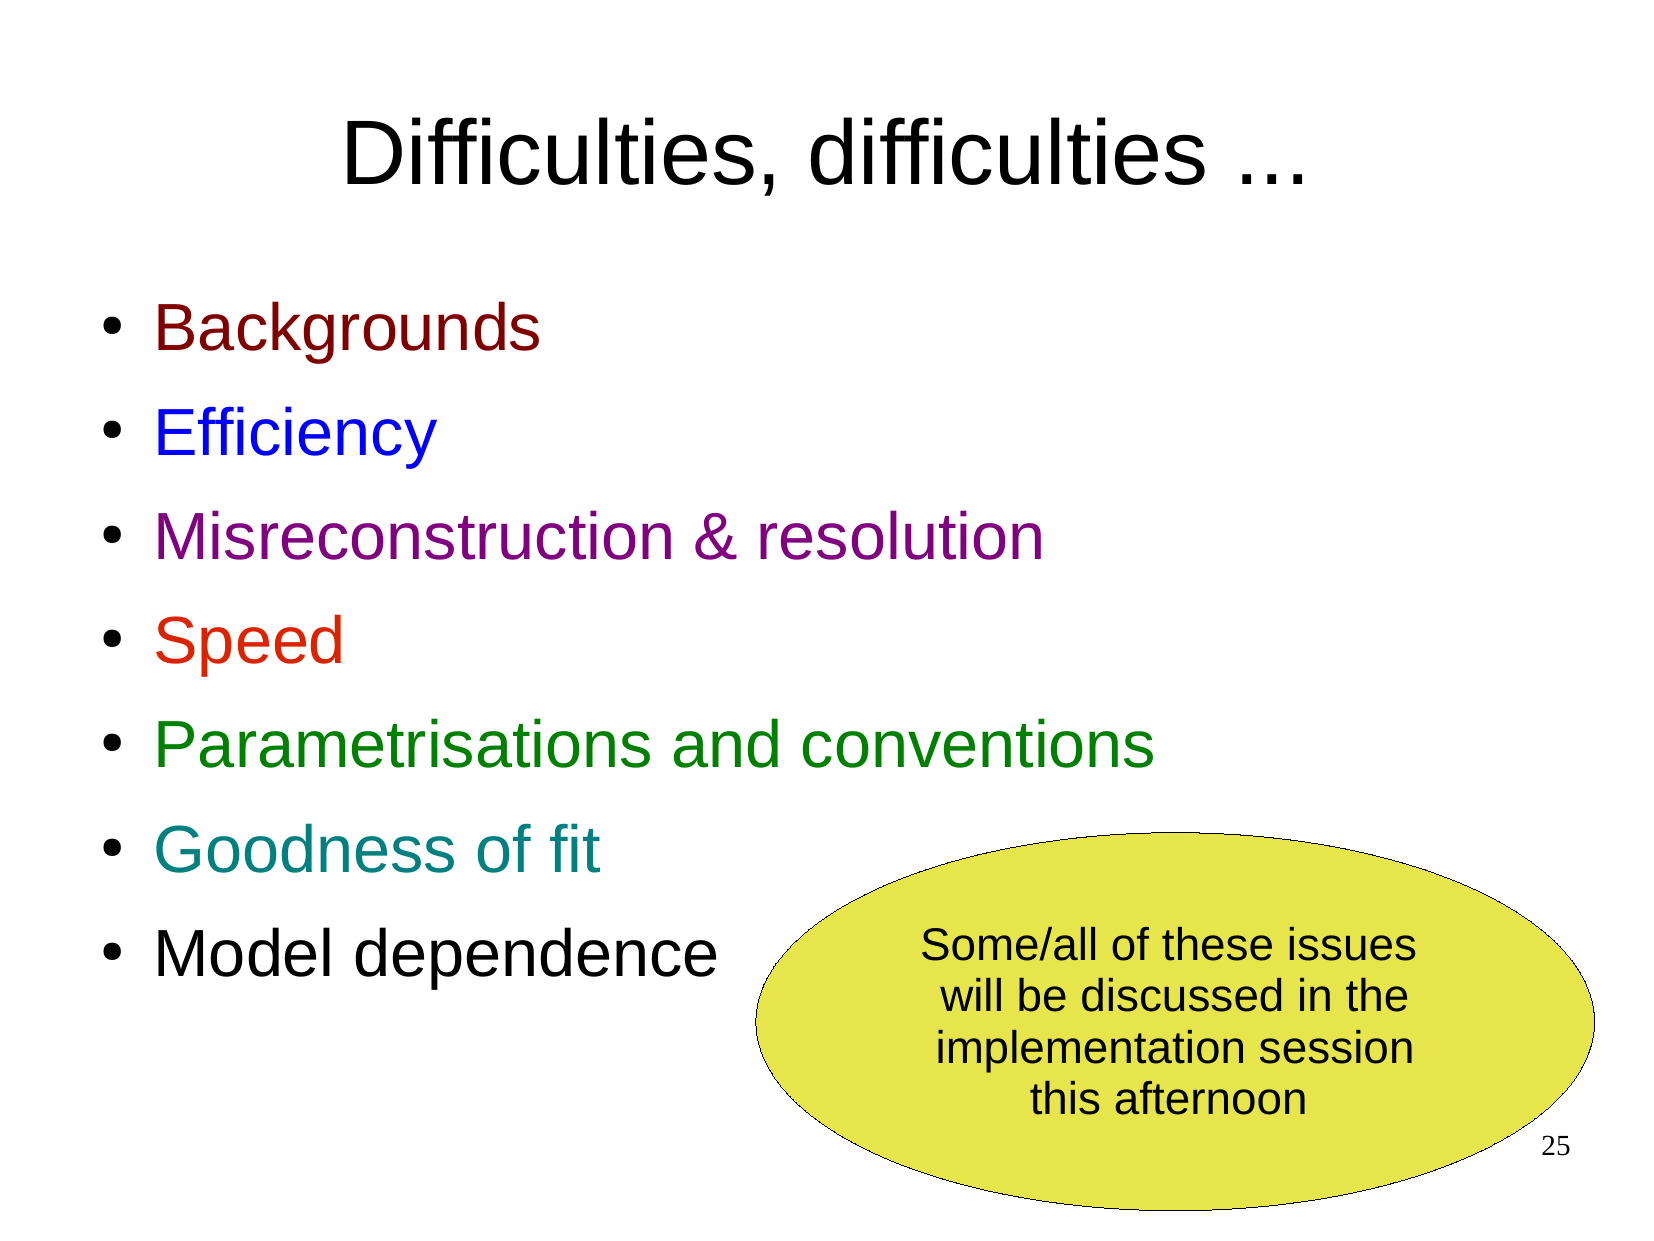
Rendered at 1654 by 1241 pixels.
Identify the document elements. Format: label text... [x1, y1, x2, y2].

title Difficulties, difficulties ... [82, 56, 1571, 250]
text_box Some/all of these issues will be discussed in the implementation session this afternoon [755, 832, 1595, 1211]
list Backgrounds Efficiency Misreconstruction & resolution Speed Parametrisations and conventions Goodness of fit Model dependence [82, 290, 1571, 1109]
